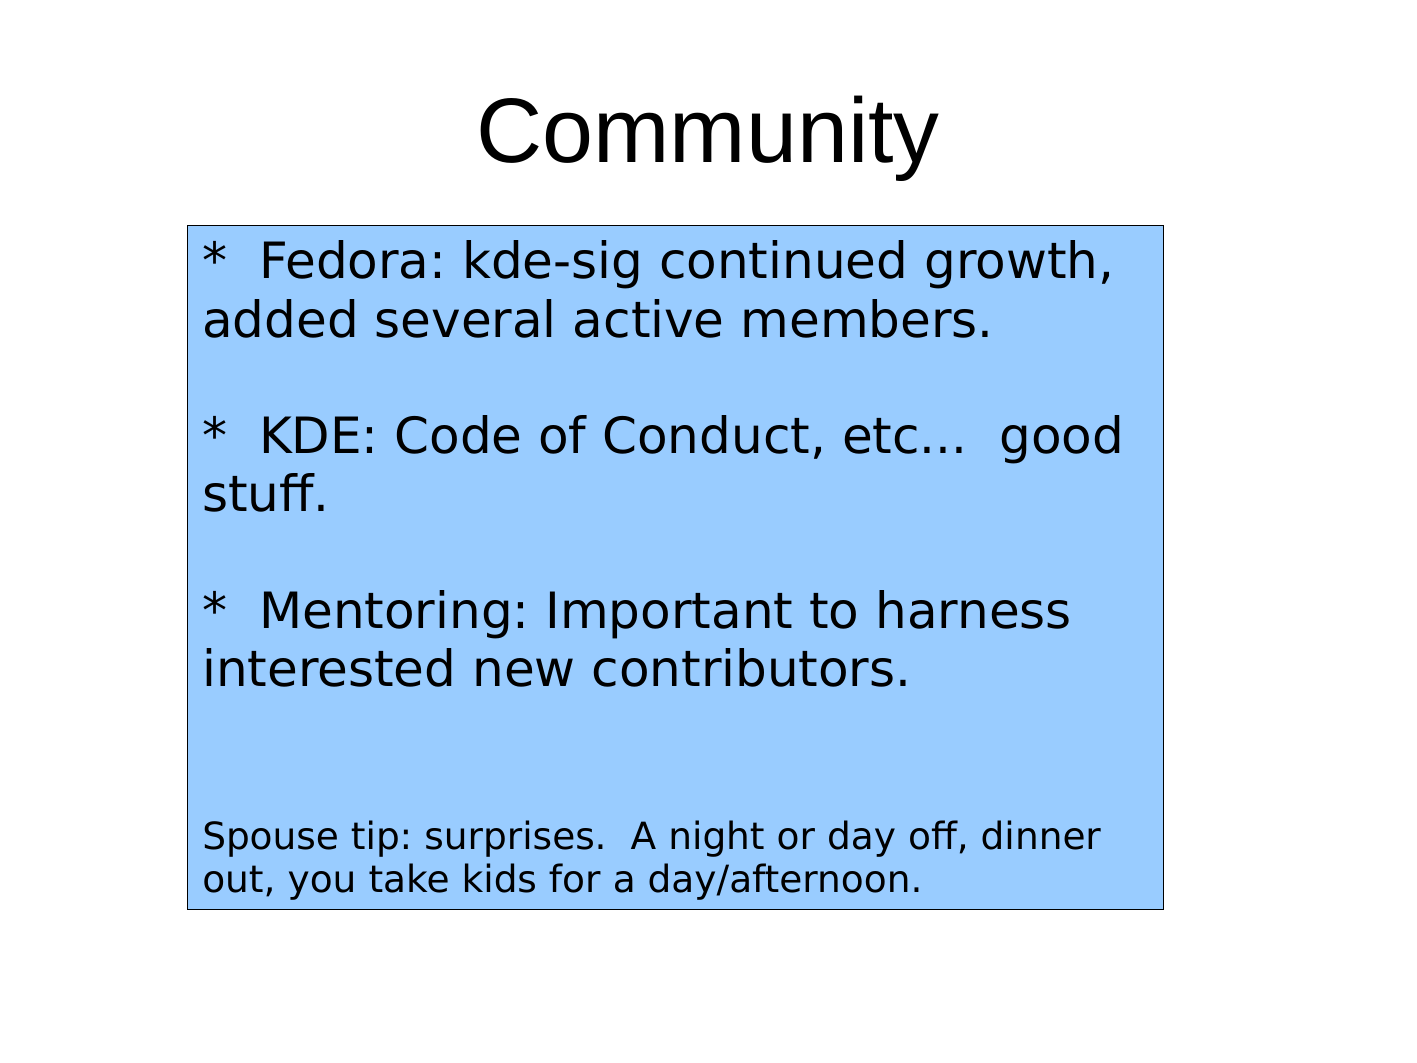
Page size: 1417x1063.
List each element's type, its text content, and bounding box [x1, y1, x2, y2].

title Community [70, 49, 1346, 213]
text_box * Fedora: kde-sig continued growth, added several active members. * KDE: Code of Conduct, etc... good stuff. * Mentoring: Important to harness interested new contributors. Spouse tip: surprises. A night or day off, dinner out, you take kids for a day/afternoon. [187, 225, 1164, 910]
